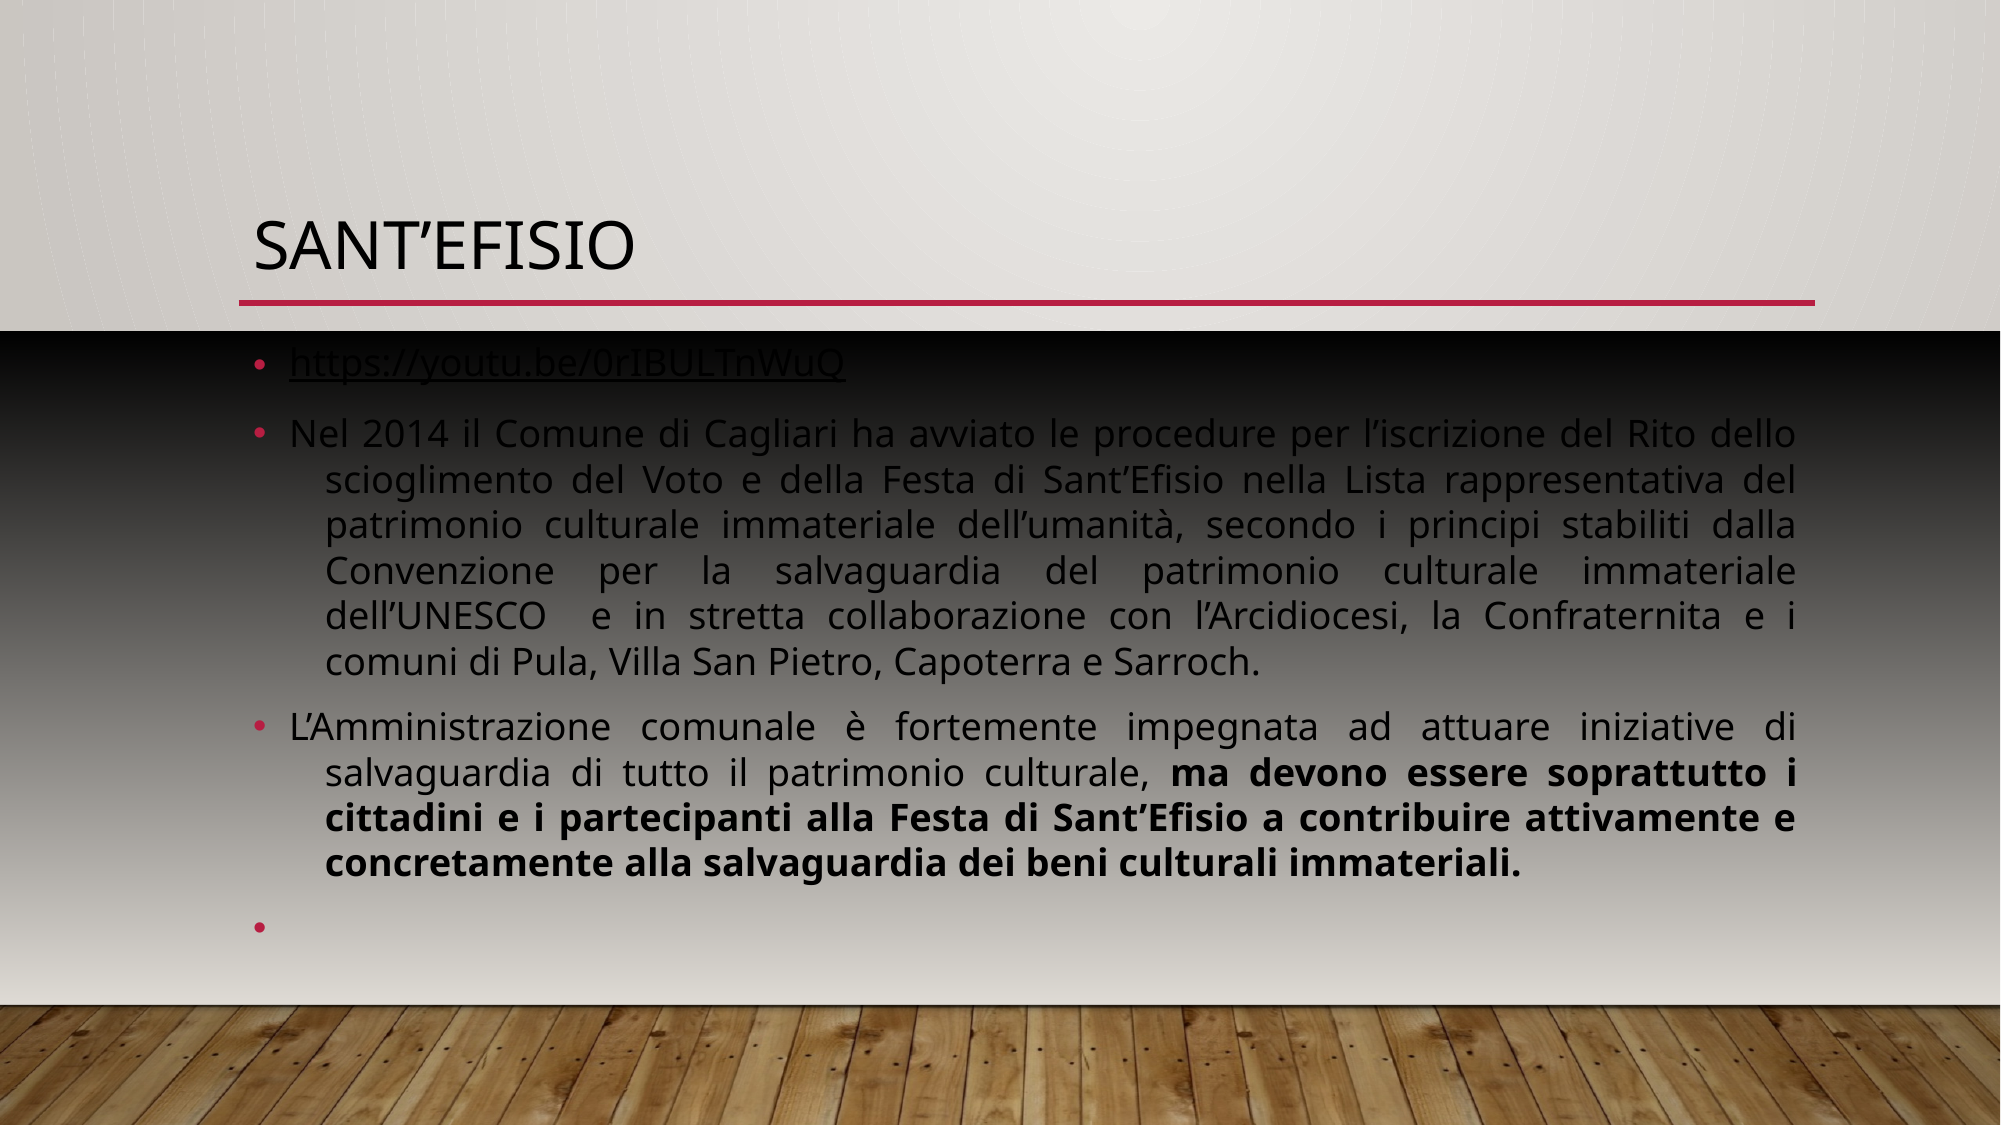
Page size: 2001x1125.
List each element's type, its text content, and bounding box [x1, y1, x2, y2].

title Sant’efisio [238, 131, 1814, 305]
list https://youtu.be/0rIBULTnWuQ Nel 2014 il Comune di Cagliari ha avviato le procedure per l’iscrizione del Rito dello scioglimento del Voto e della Festa di Sant’Efisio nella Lista rappresentativa del patrimonio culturale immateriale dell’umanità, secondo i principi stabiliti dalla Convenzione per la salvaguardia del patrimonio culturale immateriale dell’UNESCO e in stretta collaborazione con l’Arcidiocesi, la Confraternita e i comuni di Pula, Villa San Pietro, Capoterra e Sarroch. L’Amministrazione comunale è fortemente impegnata ad attuare iniziative di salvaguardia di tutto il patrimonio culturale, ma devono essere soprattutto i cittadini e i partecipanti alla Festa di Sant’Efisio a contribuire attivamente e concretamente alla salvaguardia dei beni culturali immateriali. [238, 330, 1814, 897]
